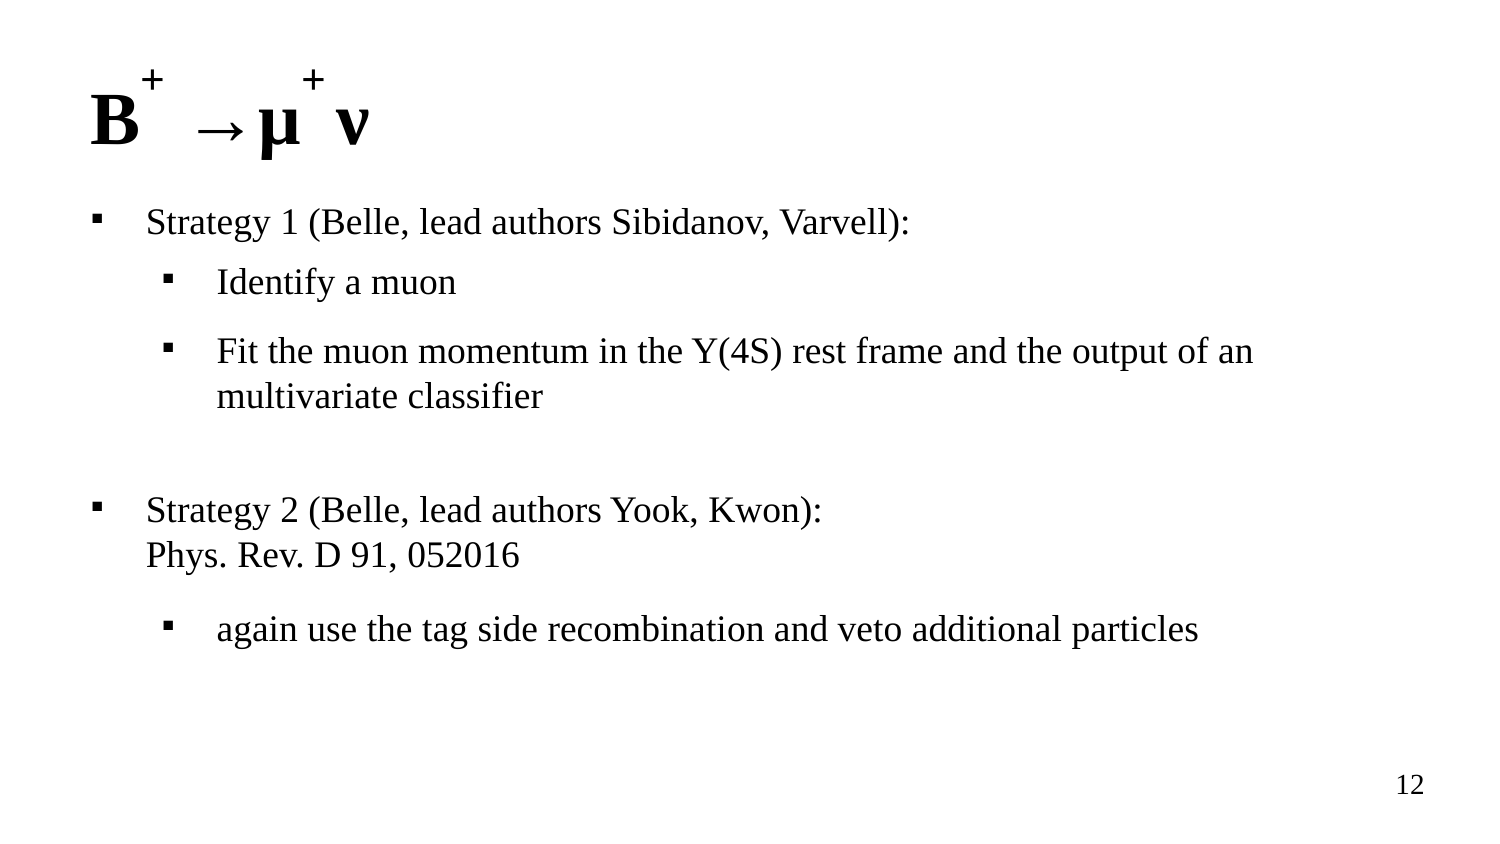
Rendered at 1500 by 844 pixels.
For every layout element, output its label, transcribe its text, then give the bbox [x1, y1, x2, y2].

title B+ →μ+ ν [75, 33, 1425, 175]
list Strategy 1 (Belle, lead authors Sibidanov, Varvell): Identify a muon Fit the muon momentum in the Y(4S) rest frame and the output of an multivariate classifier Strategy 2 (Belle, lead authors Yook, Kwon): Phys. Rev. D 91, 052016 again use the tag side recombination and veto additional particles [75, 197, 1395, 687]
